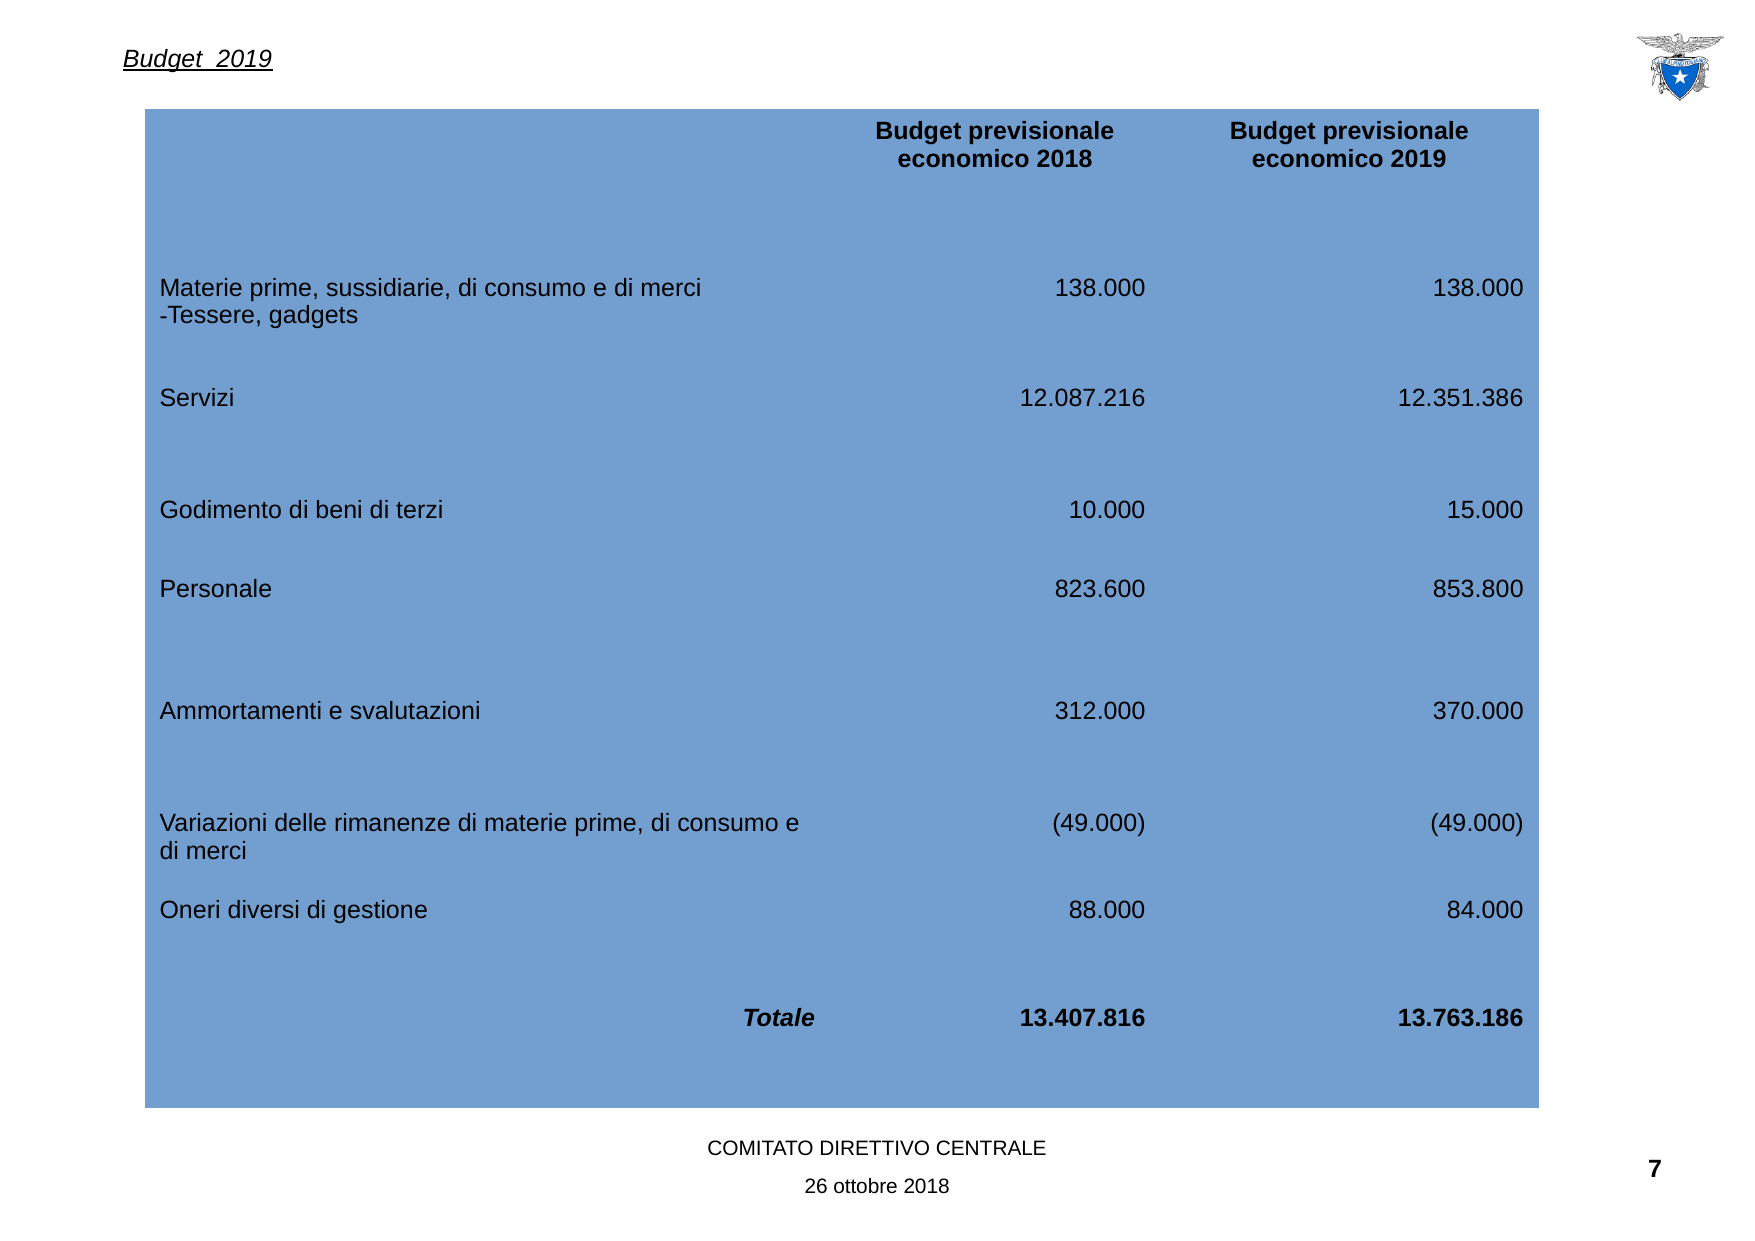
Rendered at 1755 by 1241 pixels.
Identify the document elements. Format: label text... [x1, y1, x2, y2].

table_cell 15.000 [1161, 488, 1539, 567]
table_cell Variazioni delle rimanenze di materie prime, di consumo e di merci [145, 801, 830, 888]
table_cell 13.763.186 [1161, 996, 1539, 1108]
table_cell (49.000) [830, 801, 1161, 888]
table_cell Materie prime, sussidiarie, di consumo e di merci Tessere, gadgets [145, 266, 830, 377]
table_cell Oneri diversi di gestione [145, 888, 830, 996]
table_cell 370.000 [1161, 689, 1539, 801]
table_cell 138.000 [830, 266, 1161, 377]
table_cell (49.000) [1161, 801, 1539, 888]
table_cell 12.087.216 [830, 377, 1161, 488]
picture [1633, 29, 1728, 108]
table_cell 13.407.816 [830, 996, 1161, 1108]
table_cell Ammortamenti e svalutazioni [145, 689, 830, 801]
table_cell Godimento di beni di terzi [145, 488, 830, 567]
table_cell 823.600 [830, 567, 1161, 689]
table_cell 312.000 [830, 689, 1161, 801]
table_header Budget previsionale economico 2019 [1161, 109, 1539, 266]
text_box Budget 2019 [50, 35, 346, 82]
text_box COMITATO DIRETTIVO CENTRALE 26 ottobre 2018 [62, 1127, 1693, 1206]
table_cell 853.800 [1161, 567, 1539, 689]
table_cell 12.351.386 [1161, 377, 1539, 488]
table_header Budget previsionale economico 2018 [830, 109, 1161, 266]
table_cell 10.000 [830, 488, 1161, 567]
table_cell 84.000 [1161, 888, 1539, 996]
table_cell Totale [145, 996, 830, 1108]
table_cell Servizi [145, 377, 830, 488]
table_cell Personale [145, 567, 830, 689]
table_cell 138.000 [1161, 266, 1539, 377]
table_header [145, 109, 830, 266]
table_cell 88.000 [830, 888, 1161, 996]
